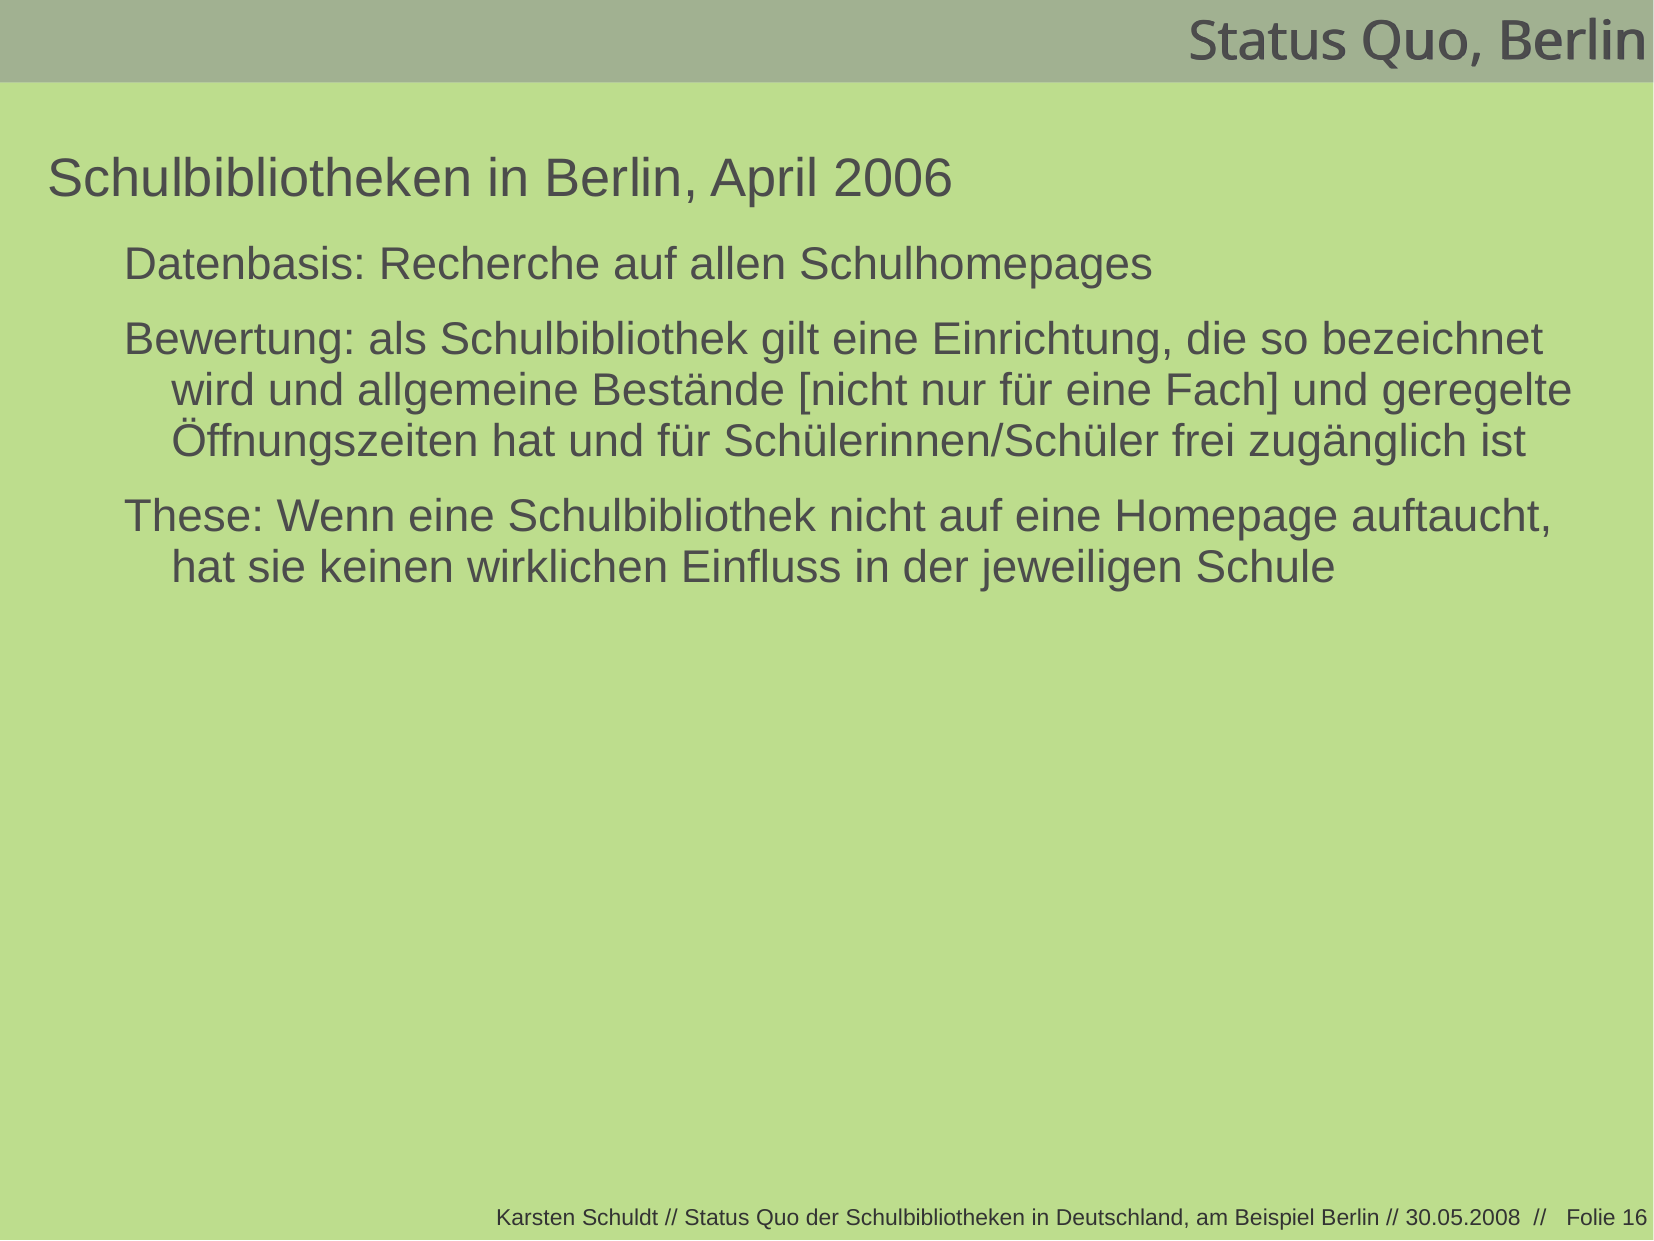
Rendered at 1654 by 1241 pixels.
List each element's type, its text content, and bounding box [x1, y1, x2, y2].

list Schulbibliotheken in Berlin, April 2006 Datenbasis: Recherche auf allen Schulhomepages Bewertung: als Schulbibliothek gilt eine Einrichtung, die so bezeichnet wird und allgemeine Bestände [nicht nur für eine Fach] und geregelte Öffnungszeiten hat und für Schülerinnen/Schüler frei zugänglich ist These: Wenn eine Schulbibliothek nicht auf eine Homepage auftaucht, hat sie keinen wirklichen Einfluss in der jeweiligen Schule [29, 147, 1625, 1034]
title Status Quo, Berlin [0, 0, 1654, 83]
